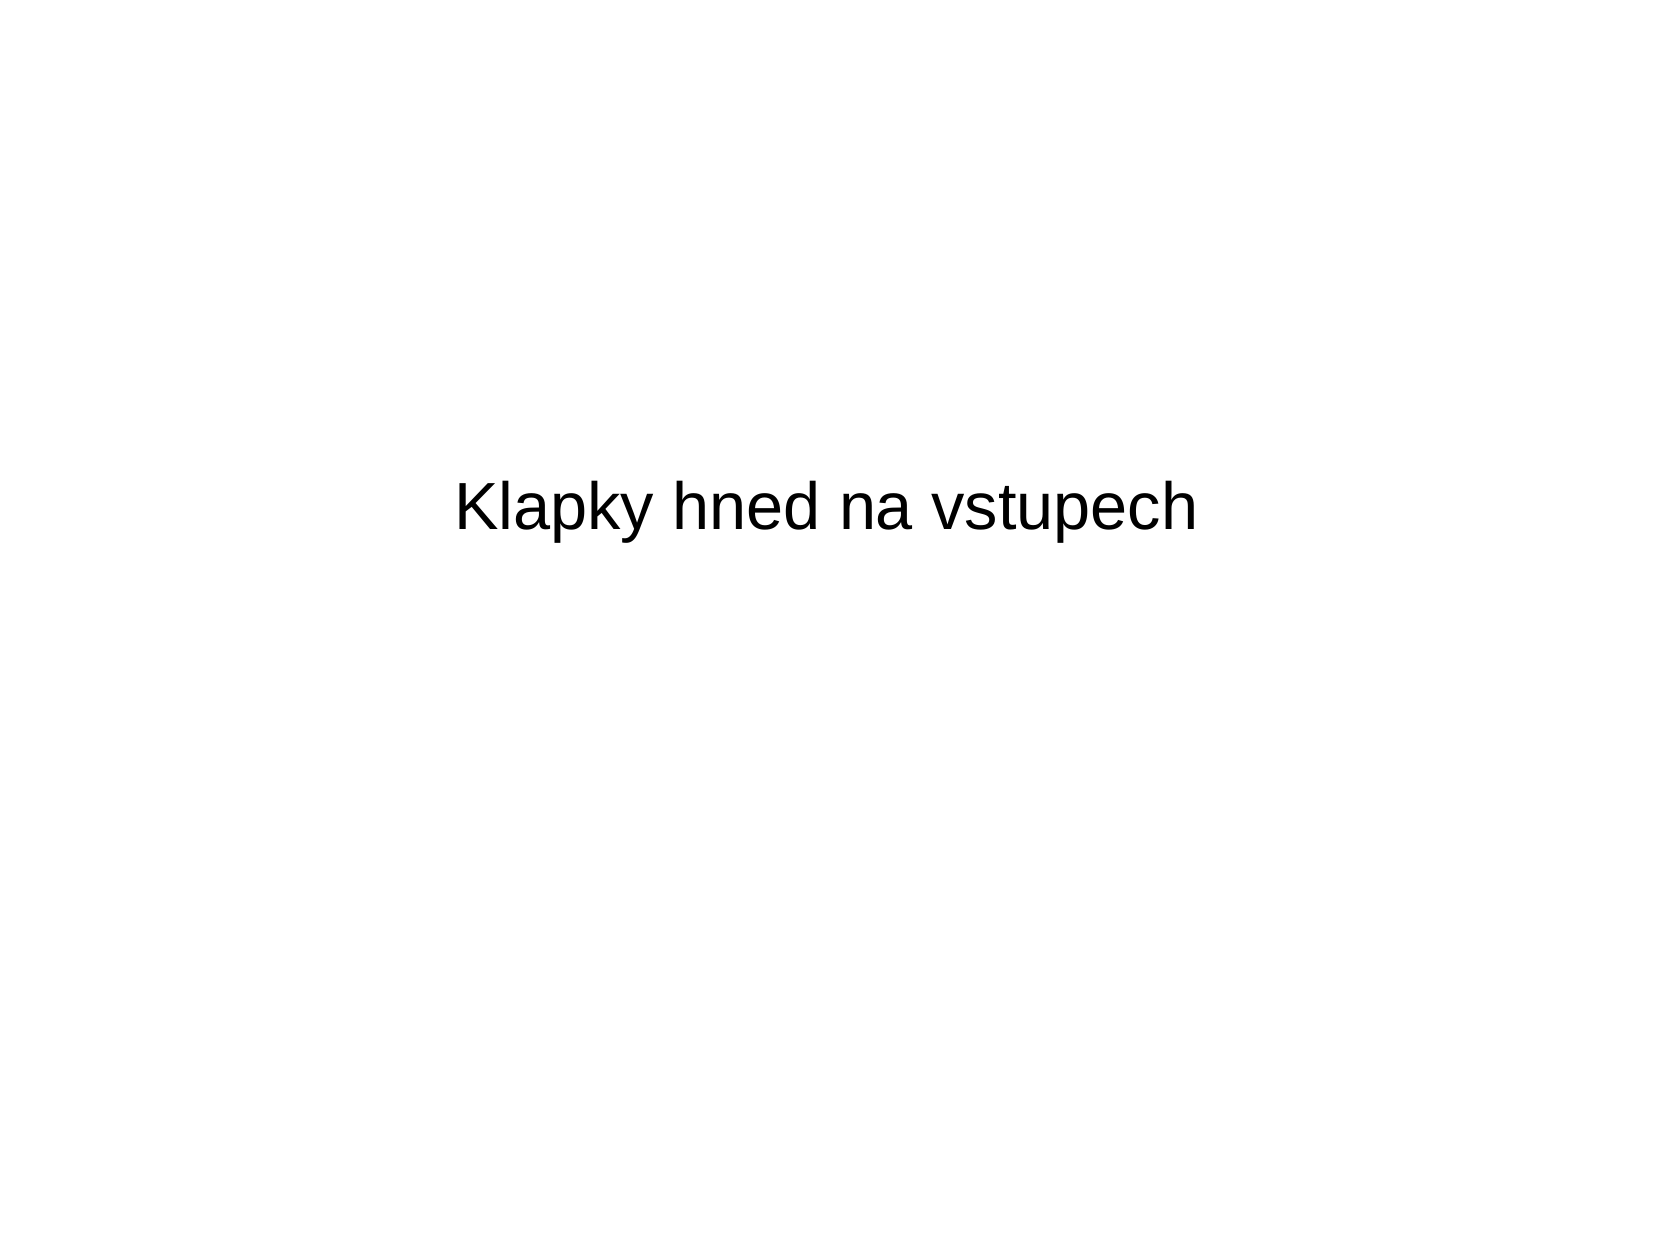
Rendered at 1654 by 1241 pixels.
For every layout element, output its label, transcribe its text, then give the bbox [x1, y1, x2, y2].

text_box Klapky hned na vstupech [82, 56, 1571, 1102]
